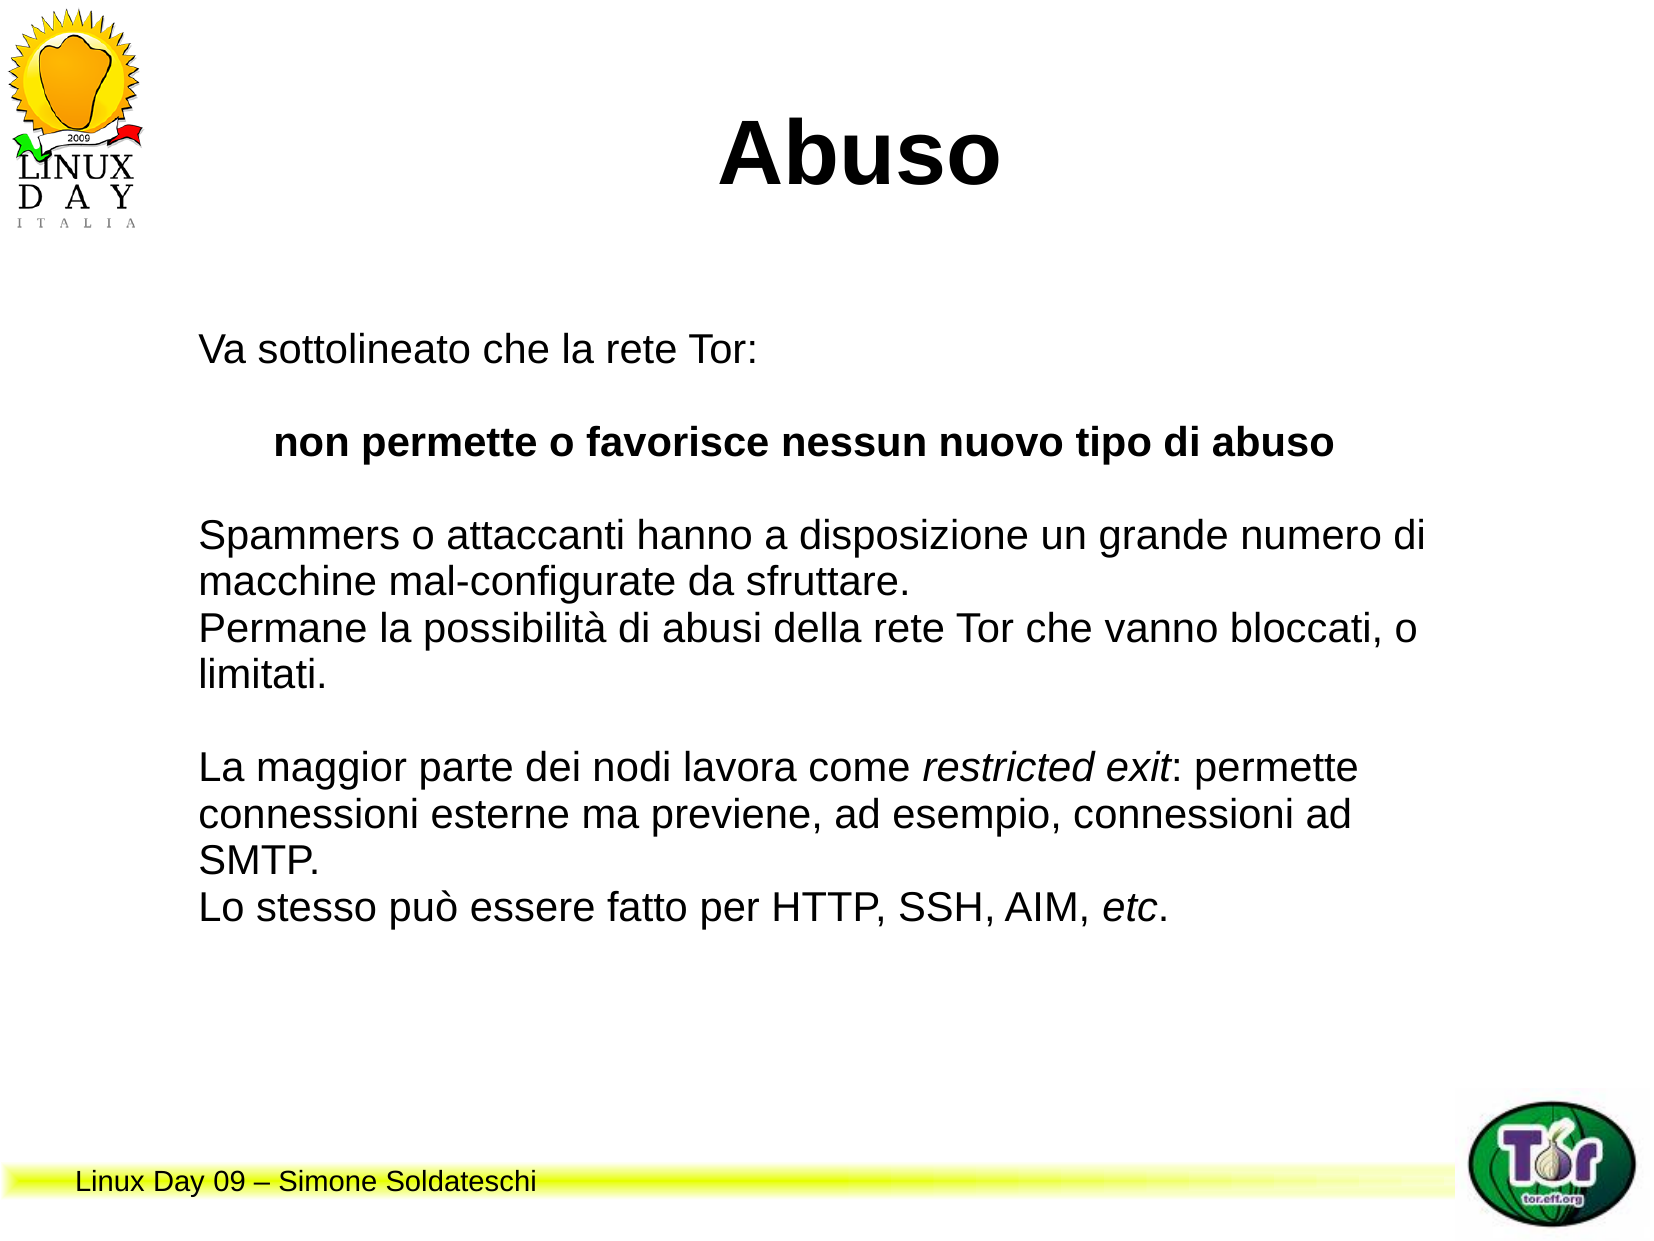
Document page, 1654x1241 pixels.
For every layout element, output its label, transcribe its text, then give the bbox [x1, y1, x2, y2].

title Abuso [150, 49, 1571, 257]
text_box Va sottolineato che la rete Tor: non permette o favorisce nessun nuovo tipo di abuso Spammers o attaccanti hanno a disposizione un grande numero di macchine mal-configurate da sfruttare. Permane la possibilità di abusi della rete Tor che vanno bloccati, o limitati. La maggior parte dei nodi lavora come restricted exit: permette connessioni esterne ma previene, ad esempio, connessioni ad SMTP. Lo stesso può essere fatto per HTTP, SSH, AIM, etc. [183, 318, 1501, 976]
picture [1455, 1088, 1650, 1241]
picture [0, 0, 151, 235]
